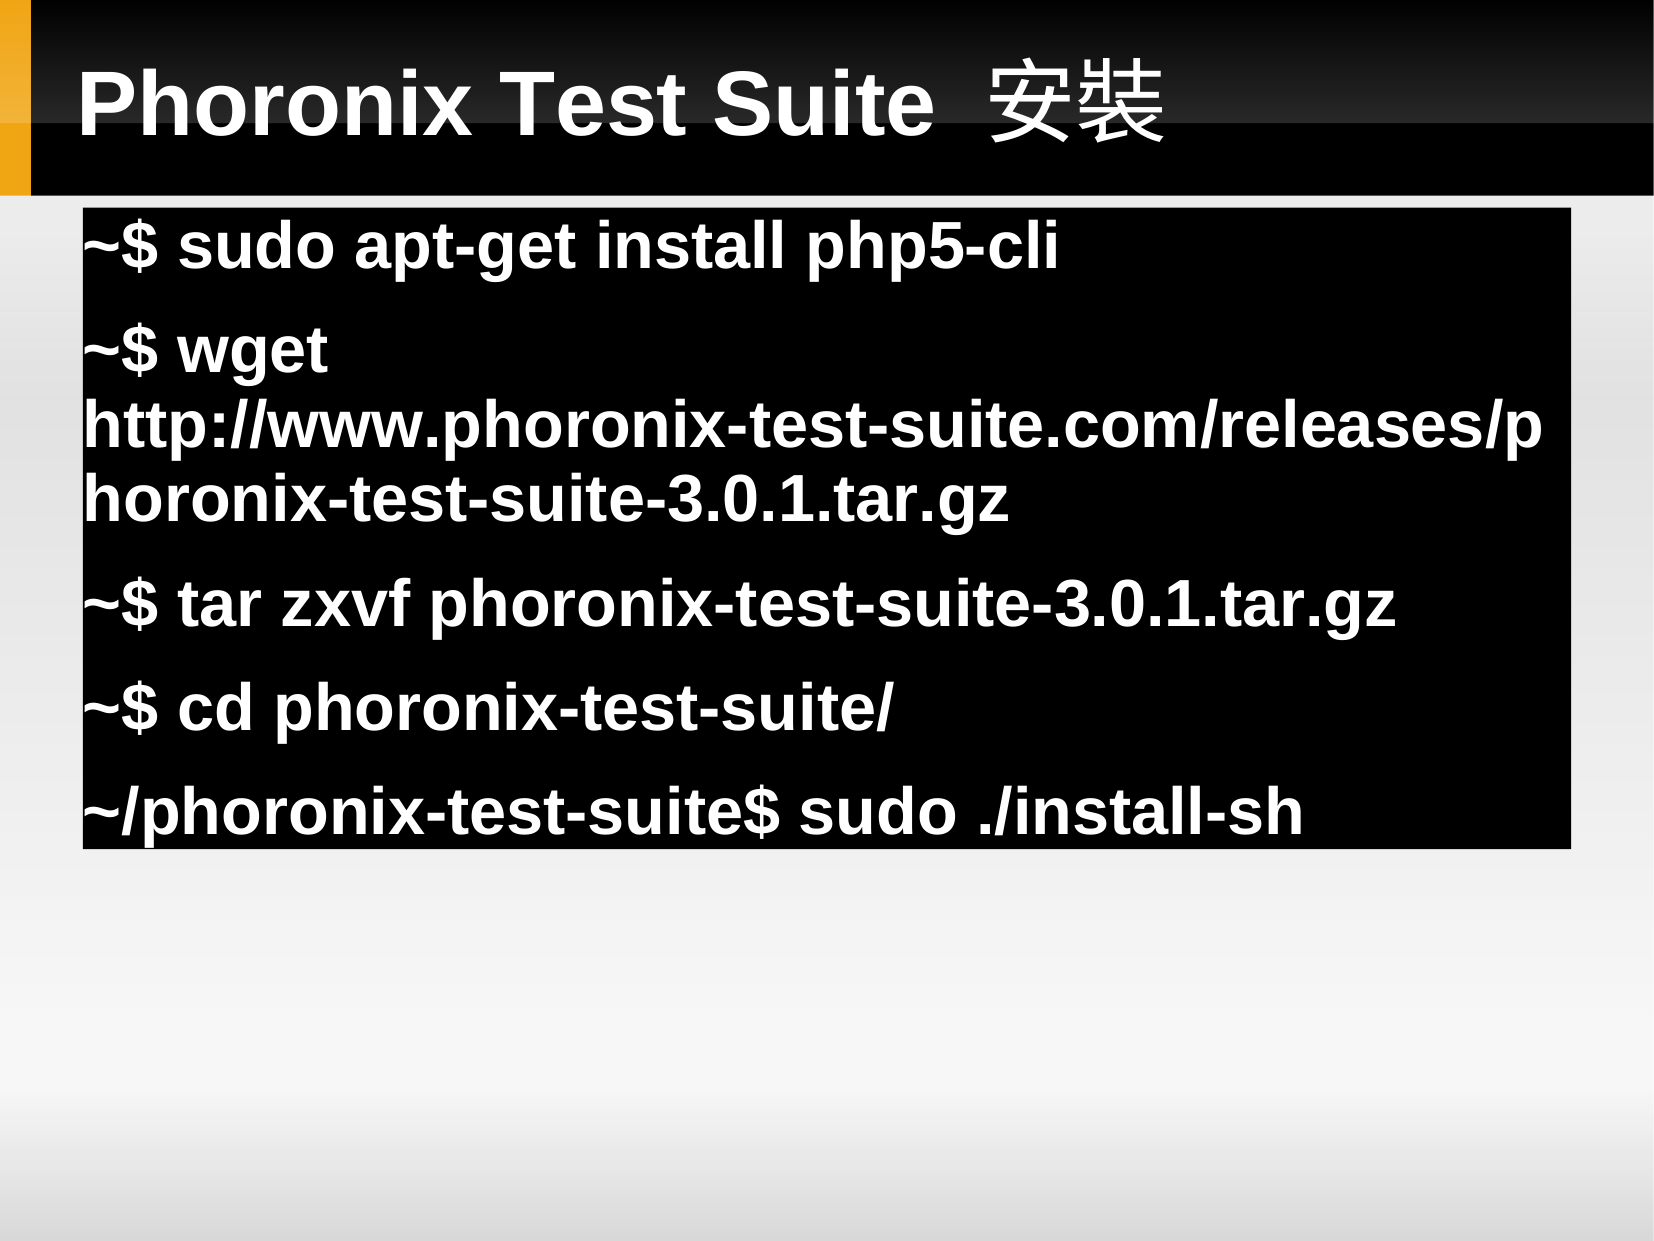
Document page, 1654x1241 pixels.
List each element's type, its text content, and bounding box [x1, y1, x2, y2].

list ~$ sudo apt-get install php5-cli ~$ wget http://www.phoronix-test-suite.com/releases/phoronix-test-suite-3.0.1.tar.gz ~$ tar zxvf phoronix-test-suite-3.0.1.tar.gz ~$ cd phoronix-test-suite/ ~/phoronix-test-suite$ sudo ./install-sh [82, 207, 1572, 850]
title Phoronix Test Suite 安裝 [76, 0, 1565, 208]
picture [0, 0, 1654, 1241]
